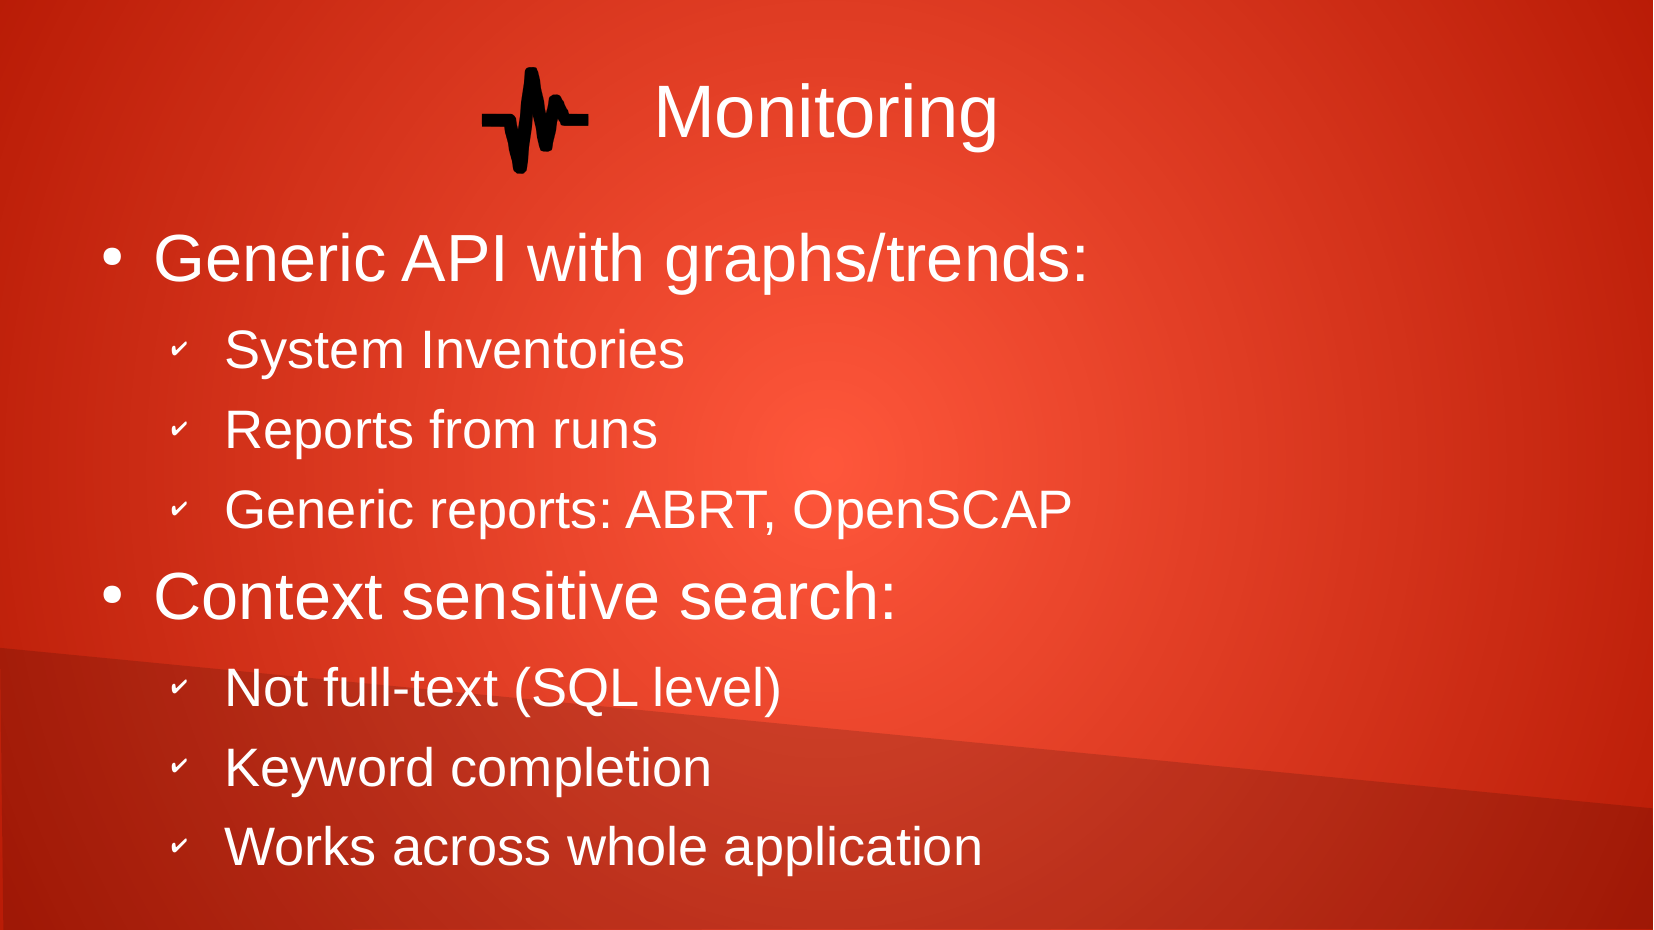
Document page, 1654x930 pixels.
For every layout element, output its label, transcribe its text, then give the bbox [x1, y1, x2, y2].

list Generic API with graphs/trends: System Inventories Reports from runs Generic reports: ABRT, OpenSCAP Context sensitive search: Not full-text (SQL level) Keyword completion Works across whole application [82, 221, 1571, 882]
picture [480, 59, 589, 176]
title Monitoring [82, 35, 1571, 189]
